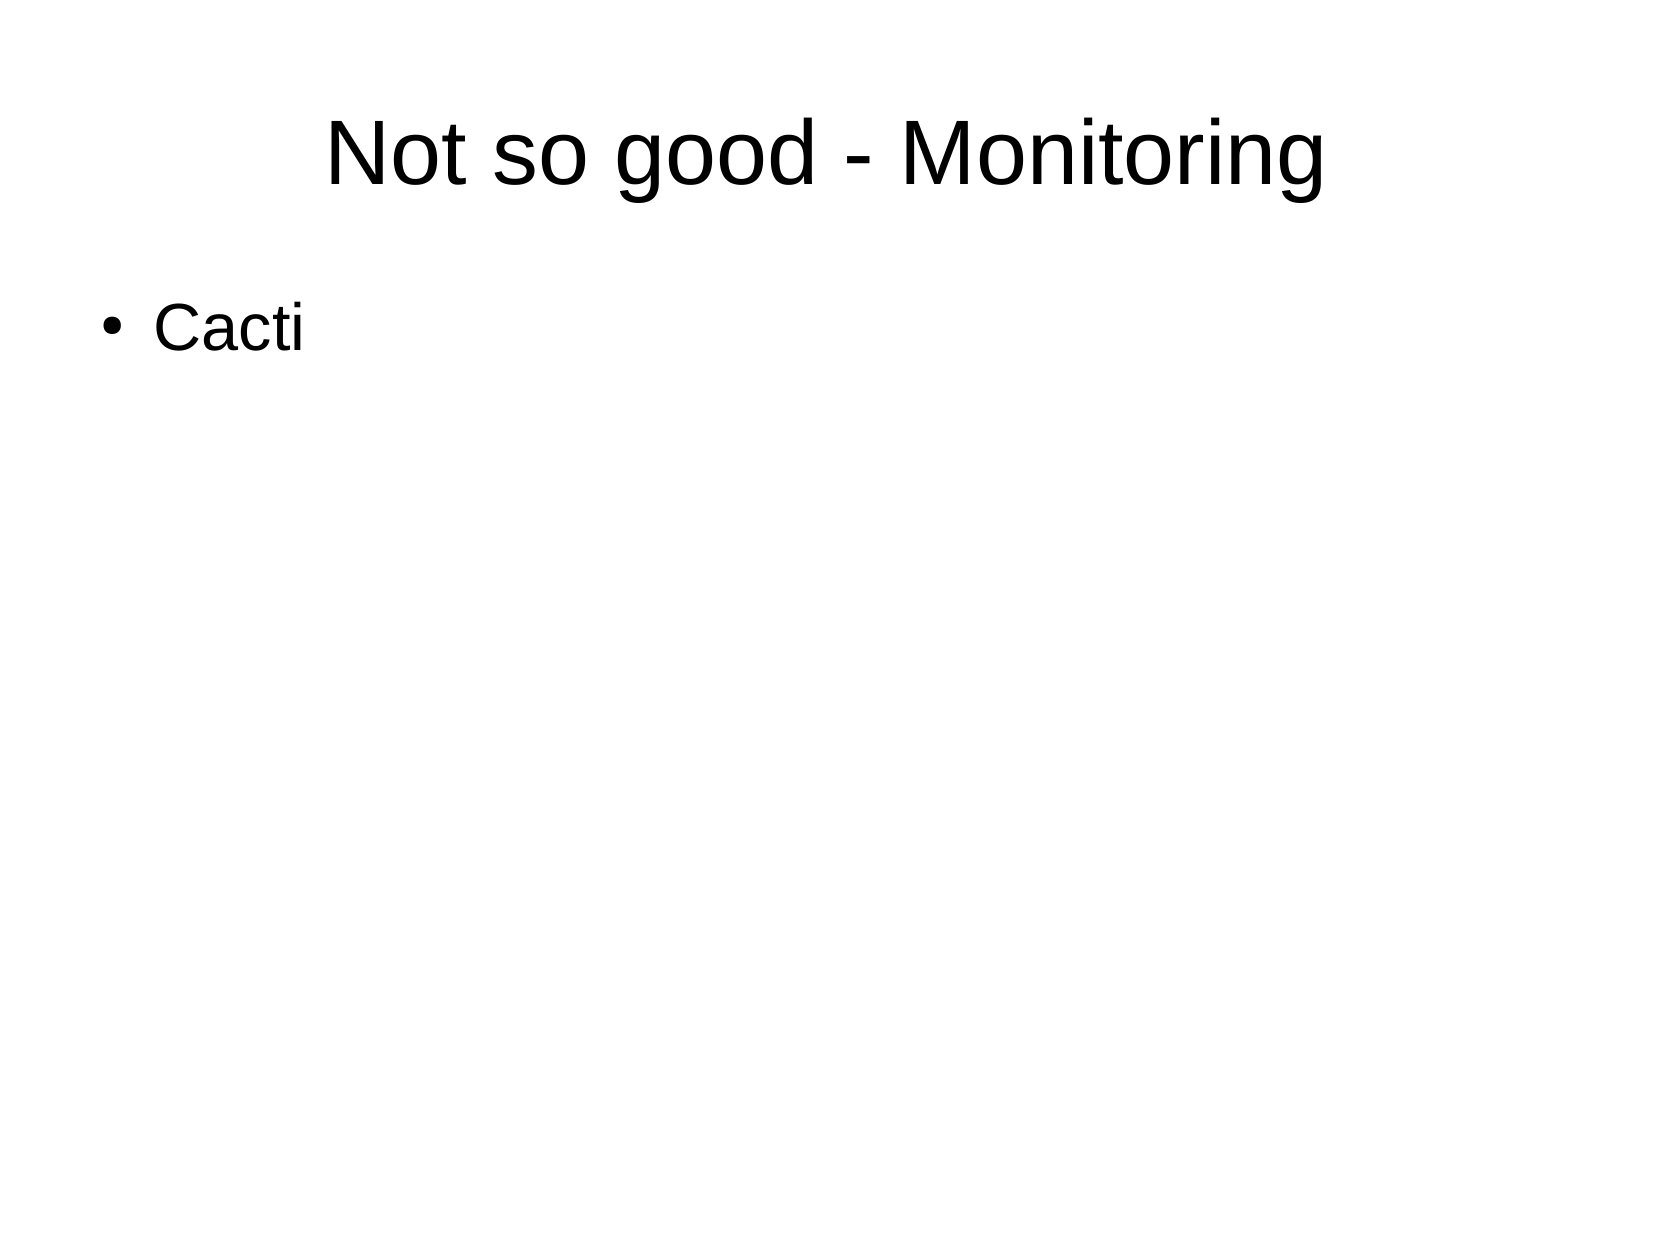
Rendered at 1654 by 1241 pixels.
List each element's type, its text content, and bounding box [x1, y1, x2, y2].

list Cacti [82, 290, 1571, 1010]
title Not so good - Monitoring [82, 49, 1571, 257]
